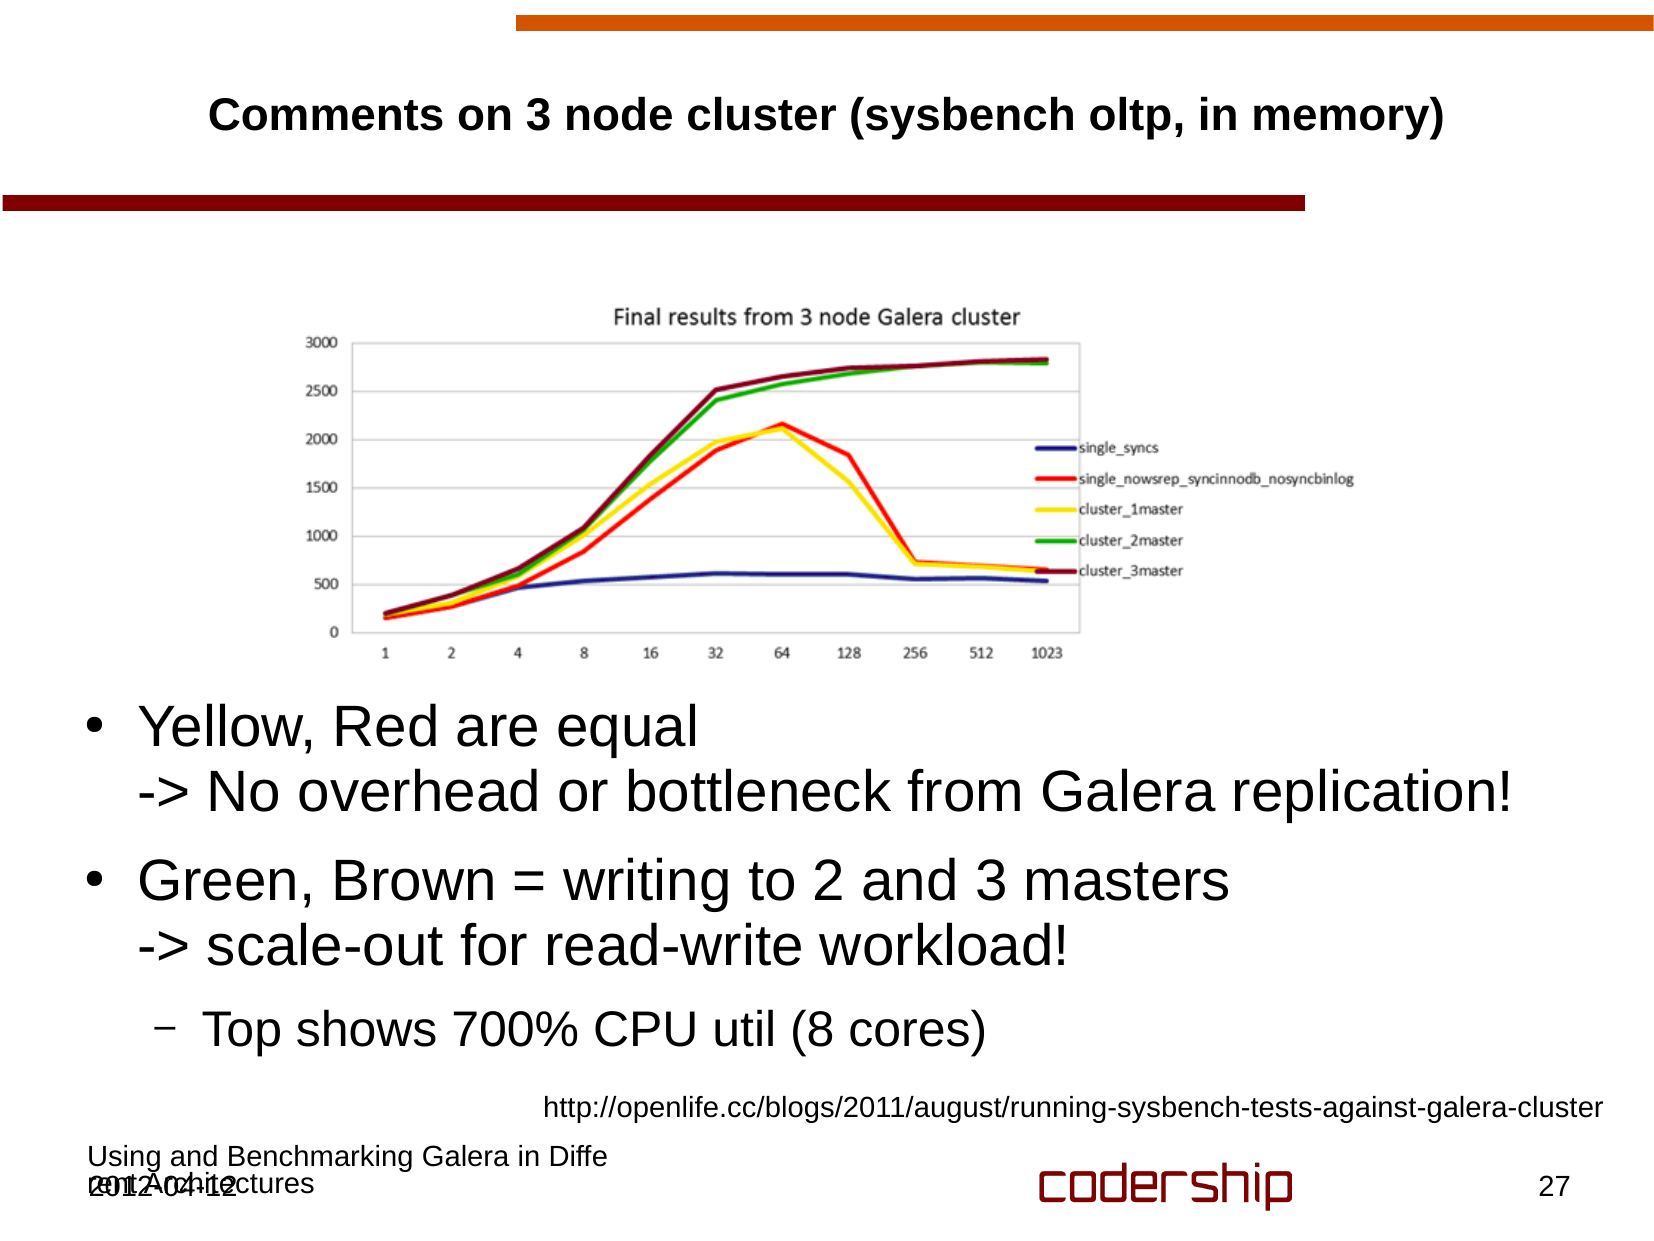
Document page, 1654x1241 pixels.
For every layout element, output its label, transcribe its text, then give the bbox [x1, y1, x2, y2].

list Yellow, Red are equal -> No overhead or bottleneck from Galera replication! Green, Brown = writing to 2 and 3 masters -> scale-out for read-write workload! Top shows 700% CPU util (8 cores) [82, 694, 1571, 1085]
picture [281, 290, 1373, 681]
picture [1035, 1158, 1296, 1215]
title Comments on 3 node cluster (sysbench oltp, in memory) [82, 49, 1571, 181]
text_box http://openlife.cc/blogs/2011/august/running-sysbench-tests-against-galera-cluster [528, 1083, 1621, 1131]
picture [516, 15, 1654, 31]
picture [2, 195, 1305, 211]
